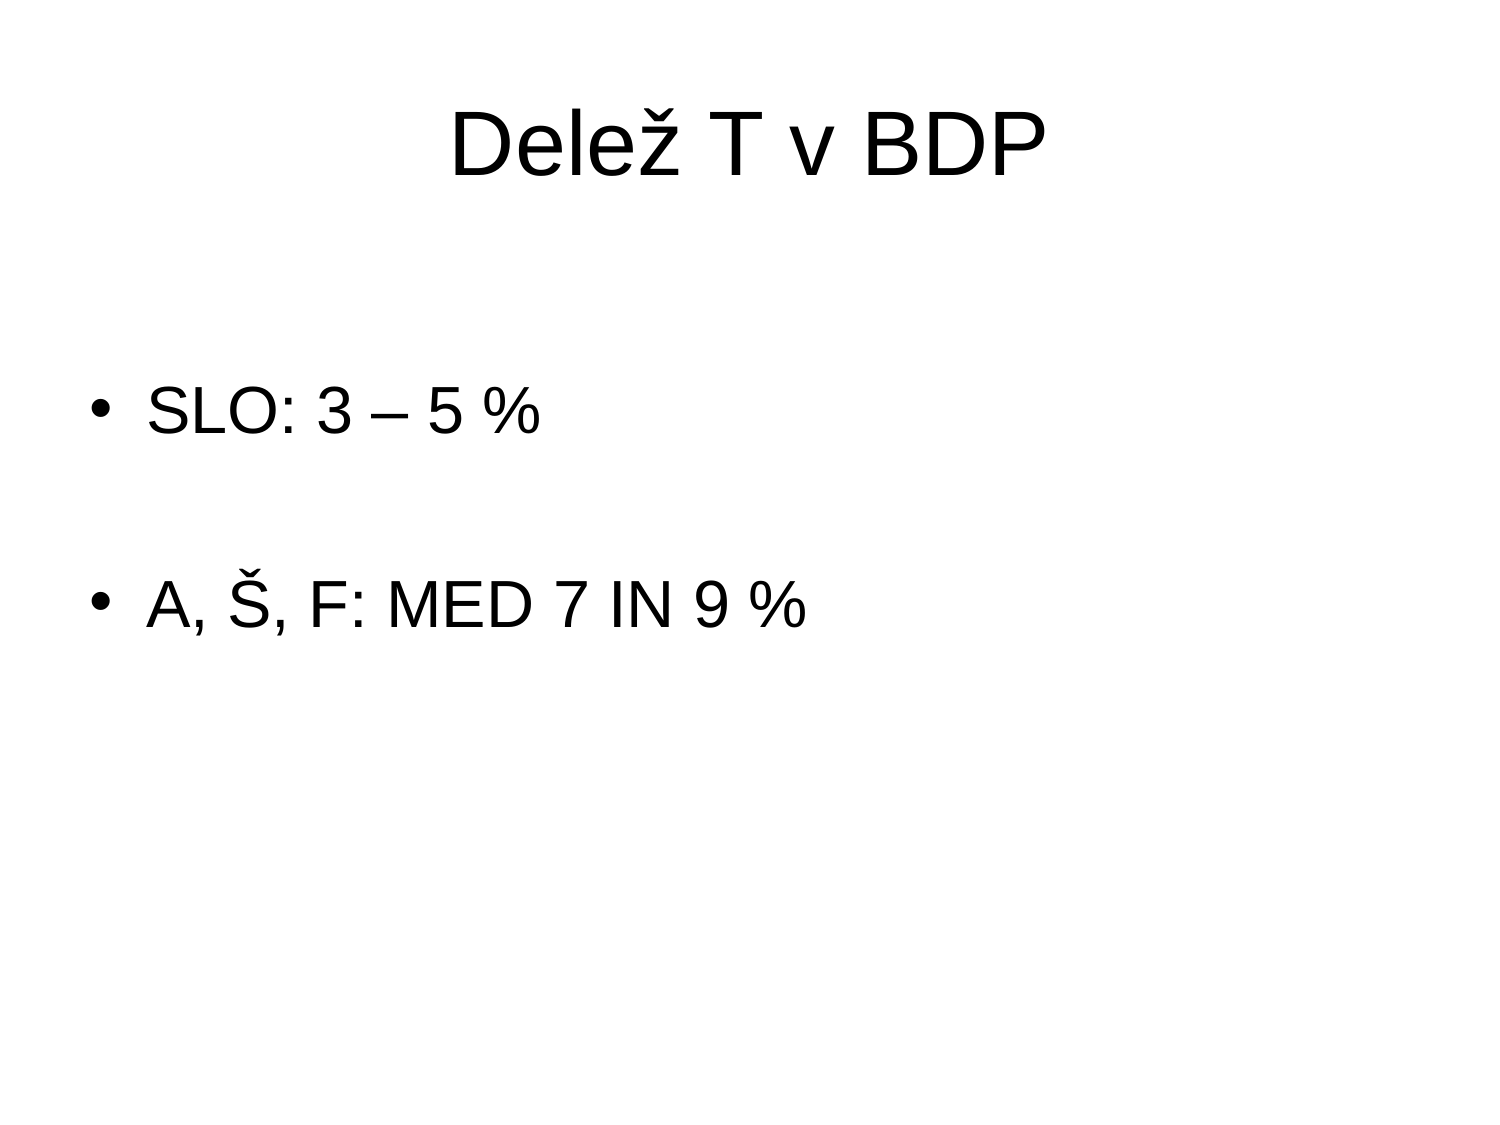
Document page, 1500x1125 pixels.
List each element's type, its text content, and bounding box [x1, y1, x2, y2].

list SLO: 3 – 5 % A, Š, F: MED 7 IN 9 % [75, 262, 1426, 1006]
title Delež T v BDP [75, 45, 1426, 233]
